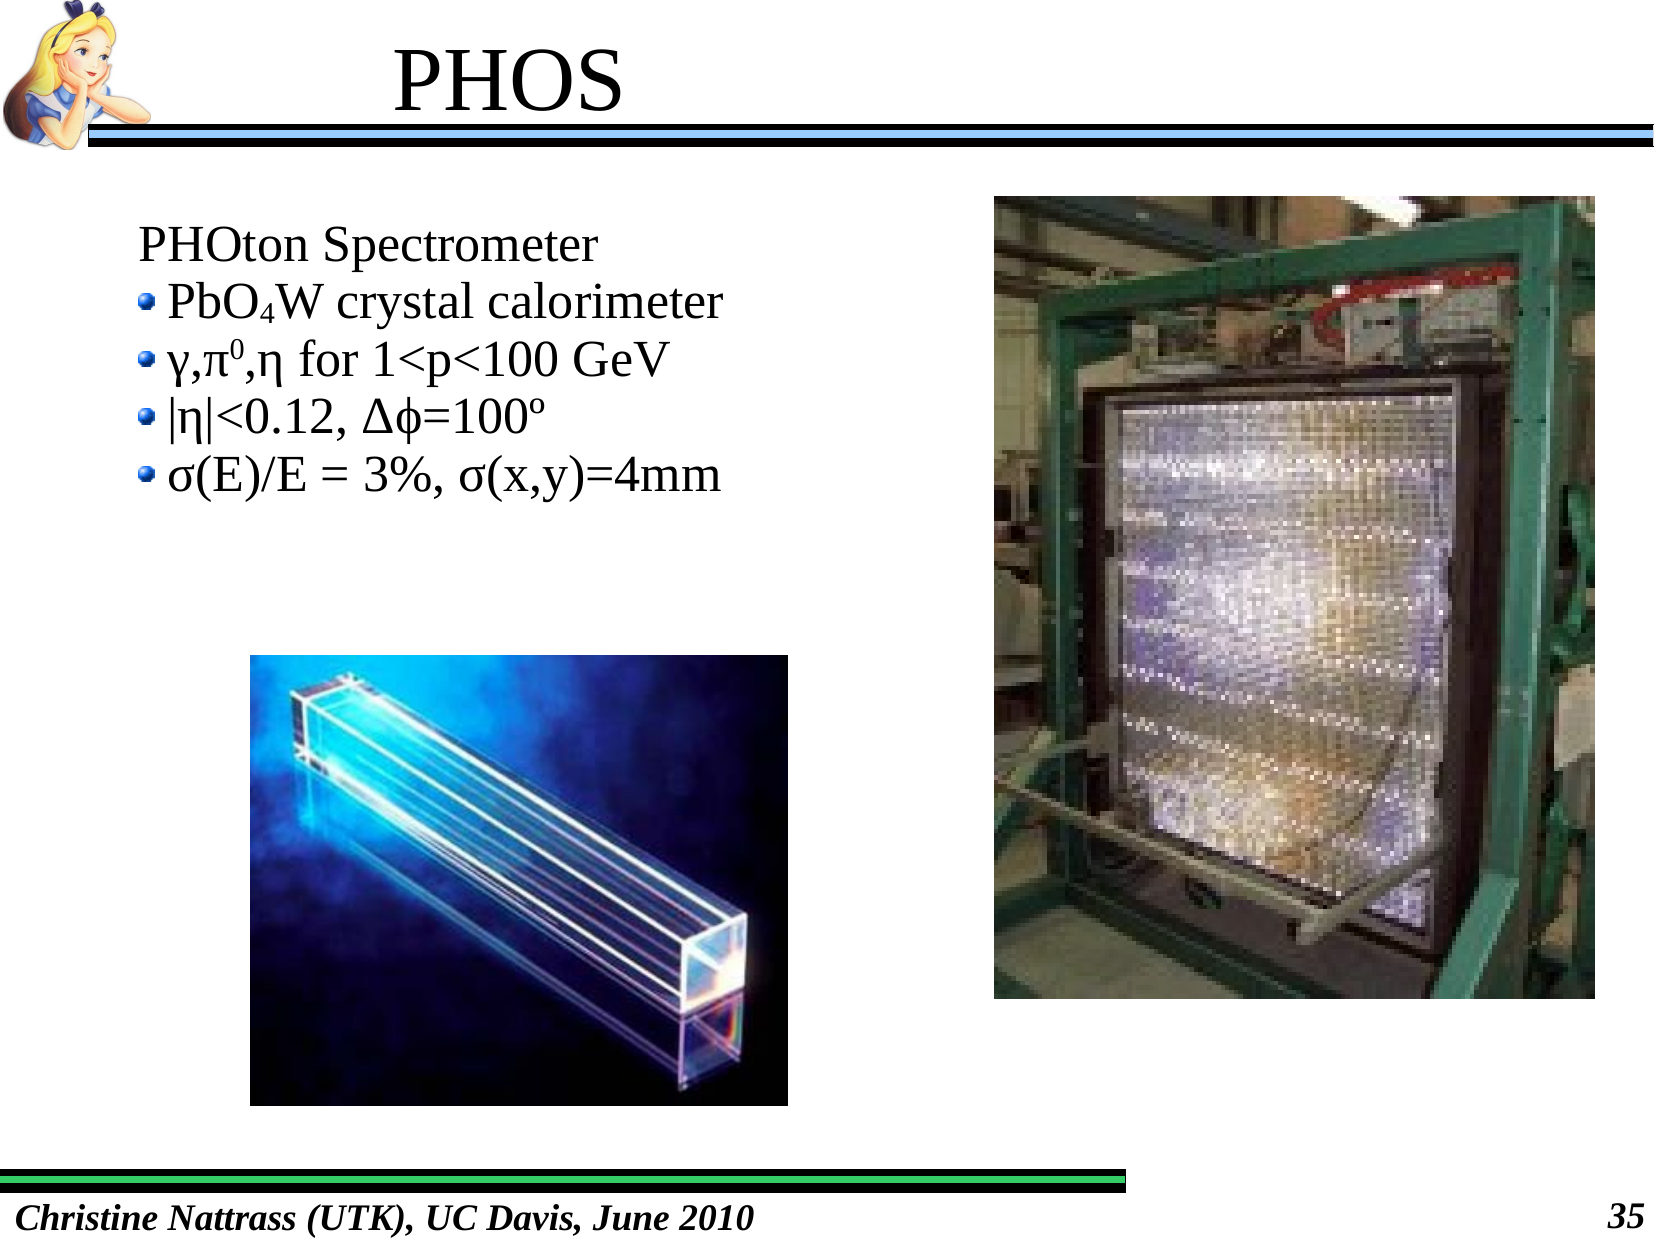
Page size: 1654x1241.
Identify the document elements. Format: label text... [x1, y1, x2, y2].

picture [250, 767, 788, 1106]
text_box PHOton Spectrometer PbO4W crystal calorimeter γ,π0,η for 1<p<100 GeV |η|<0.12, Δϕ=100º σ(E)/E = 3%, σ(x,y)=4mm [124, 207, 938, 767]
picture [306, 808, 313, 819]
title PHOS [82, 9, 938, 151]
picture [994, 196, 1595, 999]
picture [3, 0, 151, 150]
